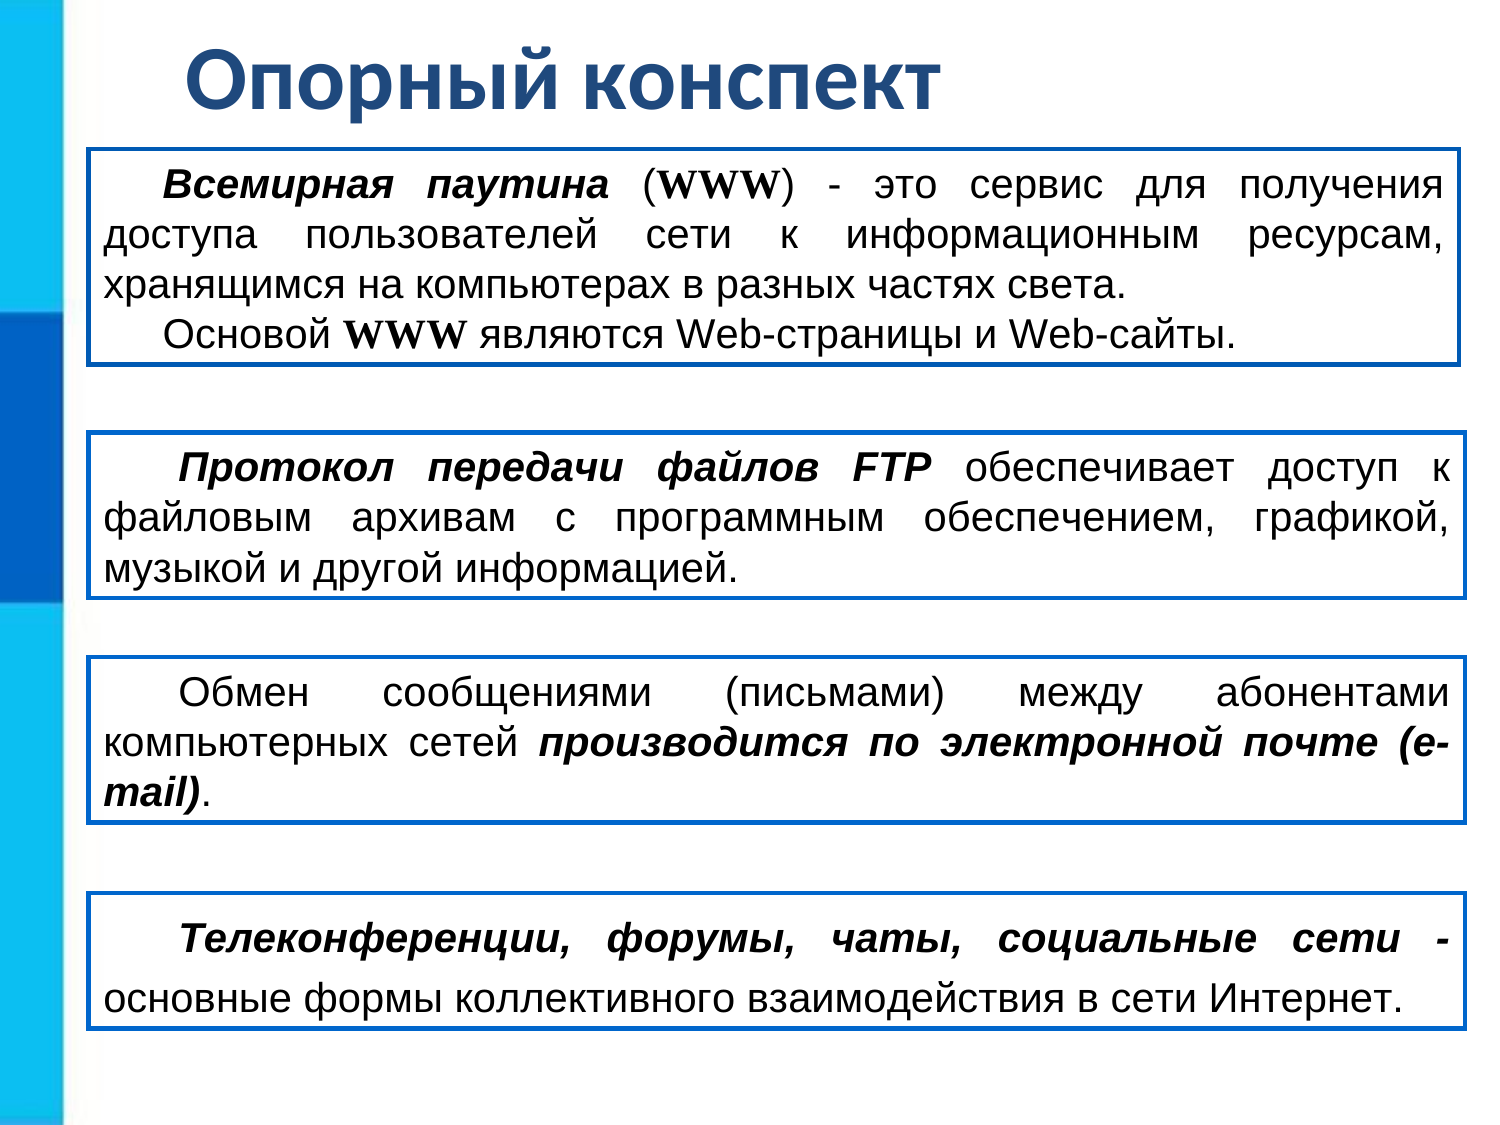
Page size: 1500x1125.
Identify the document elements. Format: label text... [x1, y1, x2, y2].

text_box Обмен сообщениями (письмами) между абонентами компьютерных сетей производится по электронной почте (e-mail). [88, 657, 1466, 823]
text_box Протокол передачи файлов FTP обеспечивает доступ к файловым архивам с программным обеспечением, графикой, музыкой и другой информацией. [88, 432, 1466, 599]
text_box Телеконференции, форумы, чаты, социальные сети - основные формы коллективного взаимодействия в сети Интернет. [88, 893, 1466, 1029]
picture [0, 0, 1500, 1125]
text_box Опорный конспект [171, 30, 1425, 135]
text_box Всемирная паутина (WWW) - это сервис для получения доступа пользователей сети к информационным ресурсам, хранящимся на компьютерах в разных частях света. Основой WWW являются Web-страницы и Web-сайты. [88, 148, 1459, 365]
